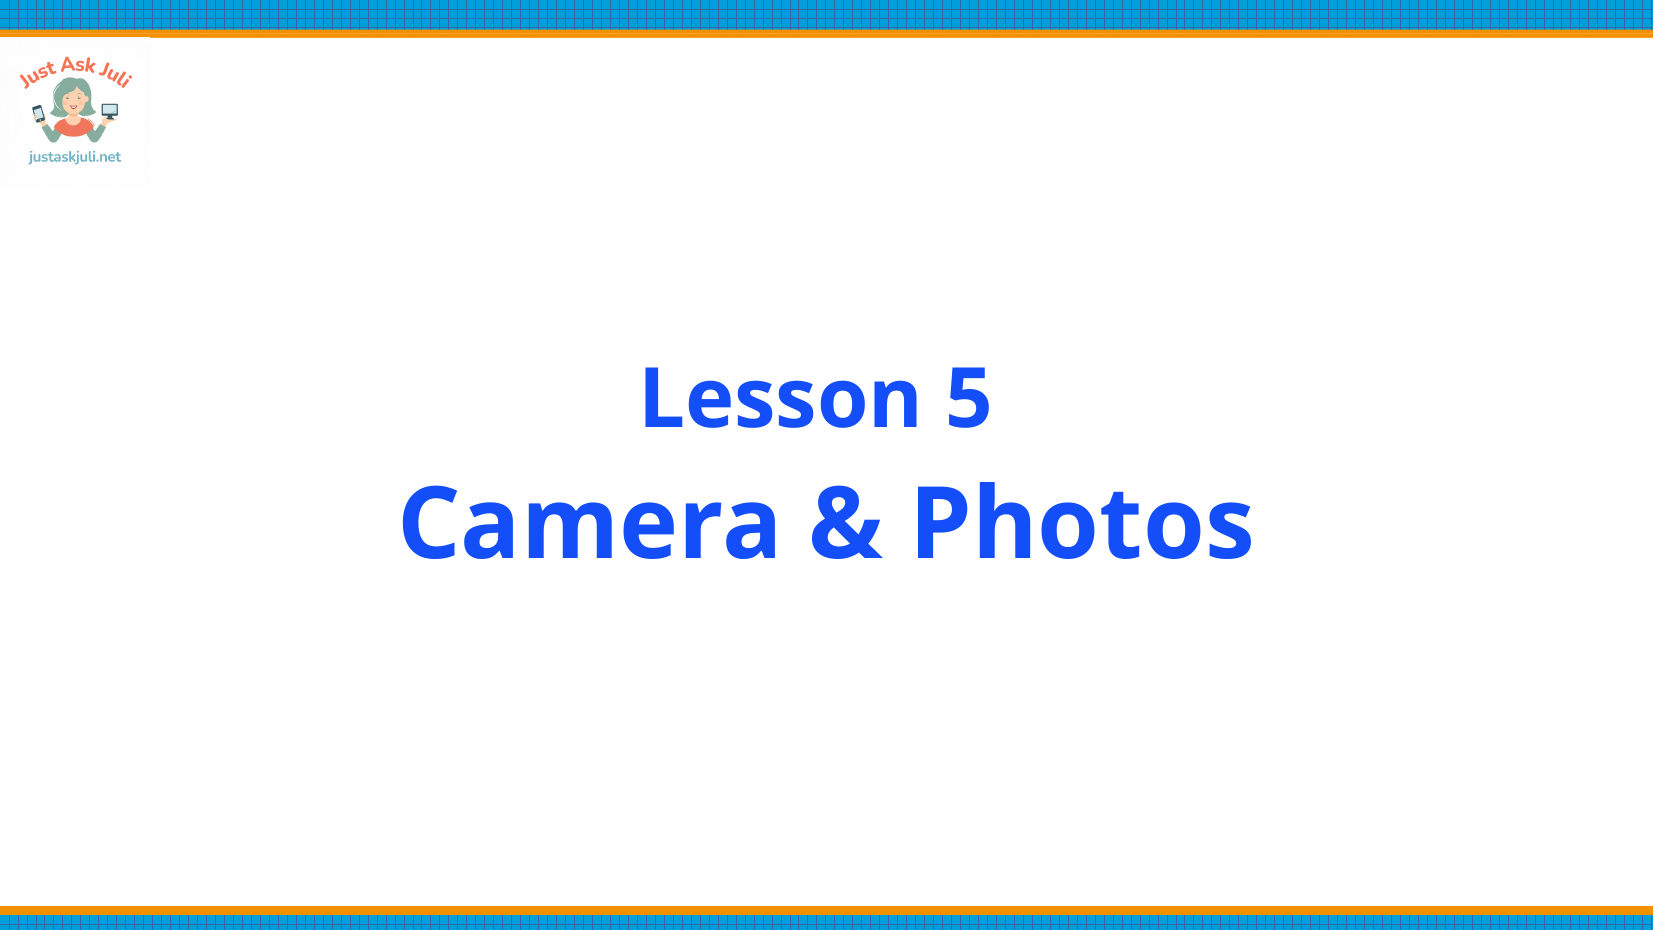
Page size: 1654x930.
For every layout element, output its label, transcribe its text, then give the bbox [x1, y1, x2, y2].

picture [0, 37, 150, 188]
subtitle Lesson 5 Camera & Photos [82, 103, 1571, 824]
